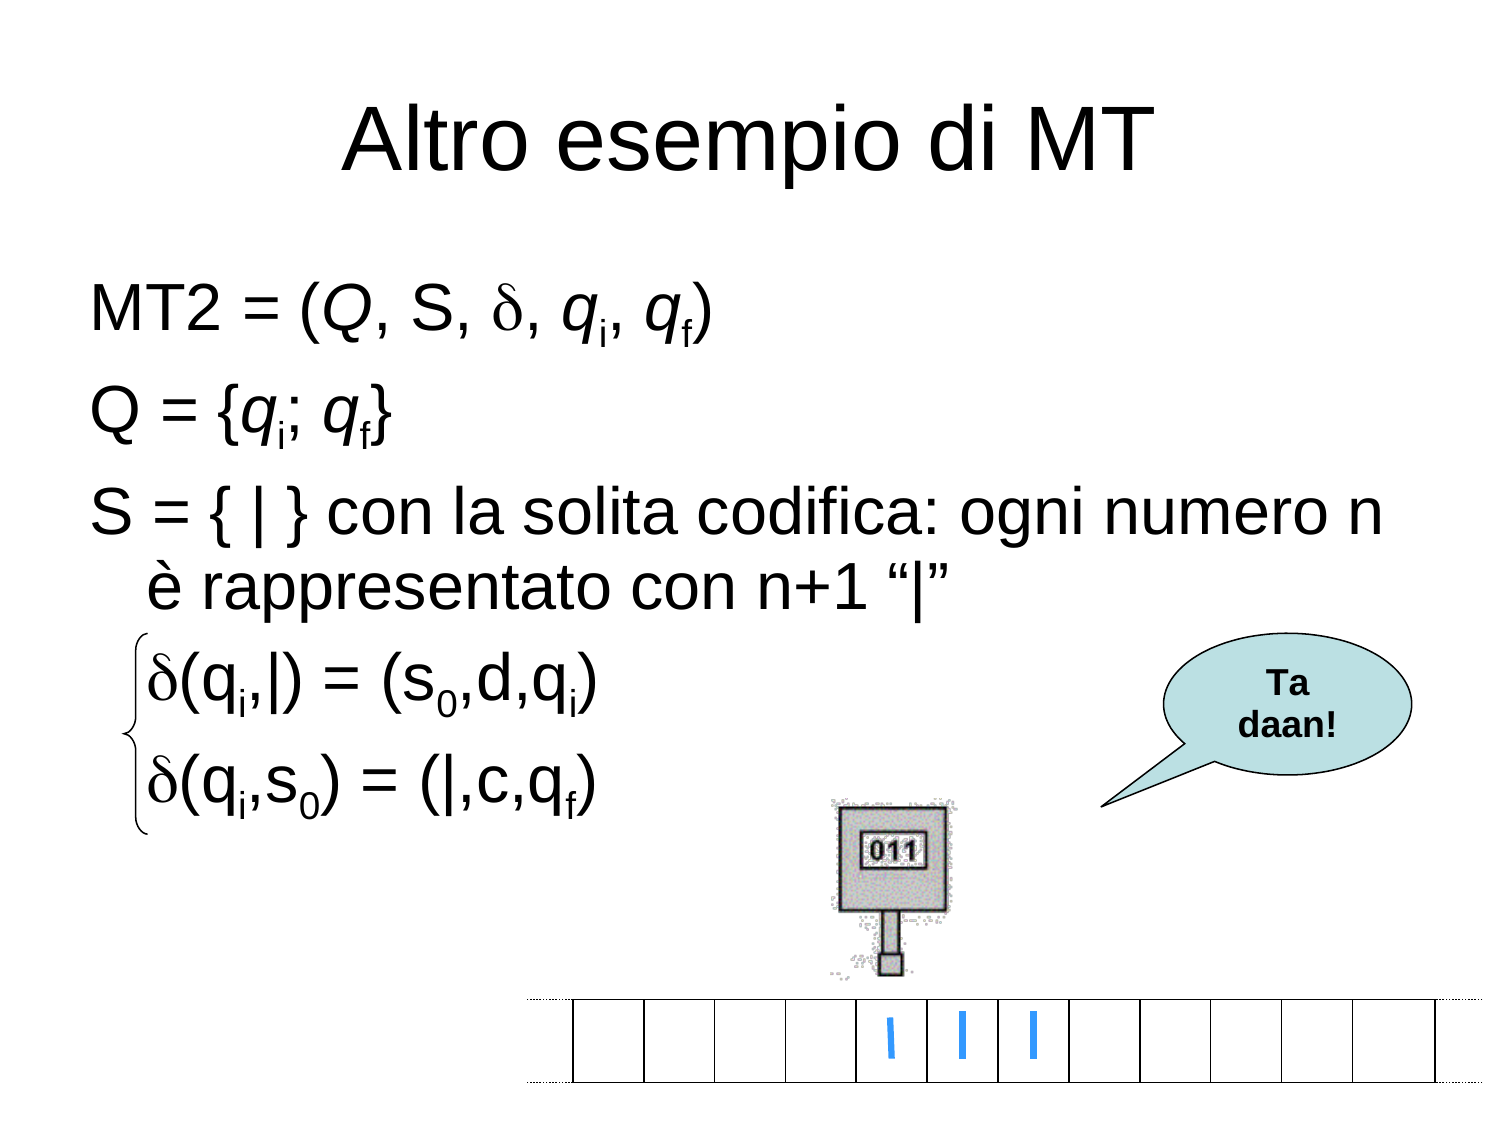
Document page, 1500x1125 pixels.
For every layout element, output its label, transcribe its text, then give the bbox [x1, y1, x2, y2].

text_box Ta daan! [1100, 633, 1412, 807]
picture [830, 798, 963, 991]
title Altro esempio di MT [75, 45, 1426, 233]
list MT2 = (Q, S, , qi, qf) Q = {qi; qf} S = { | } con la solita codifica: ogni numero n è rappresentato con n+1 “|” (qi,|) = (s0,d,qi) (qi,s0) = (|,c,qf) [75, 262, 1426, 1006]
